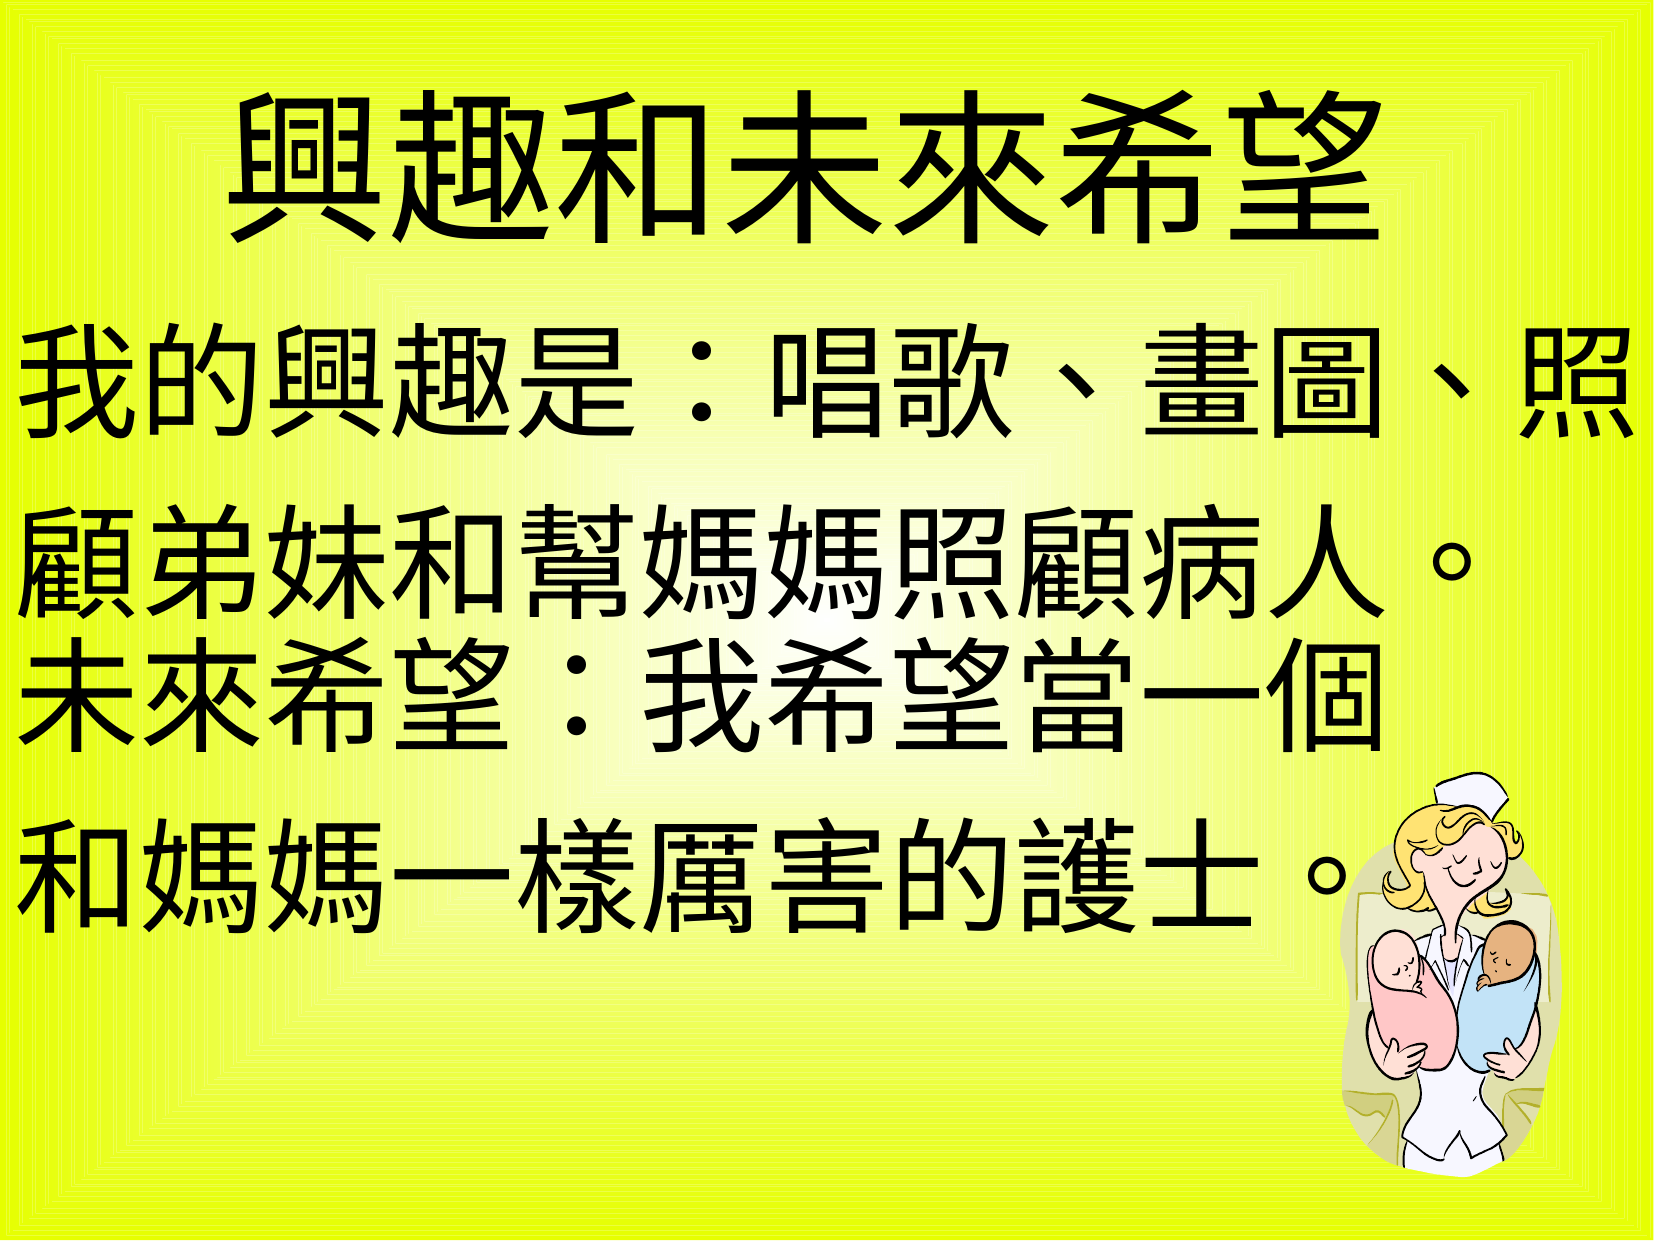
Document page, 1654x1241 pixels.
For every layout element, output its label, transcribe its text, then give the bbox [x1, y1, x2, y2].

text_box 未來希望：我希望當一個和媽媽一樣厲害的護士。 [0, 590, 1447, 1004]
text_box 興趣和未來希望 [206, 29, 1447, 245]
picture [1337, 767, 1565, 1182]
text_box 我的興趣是：唱歌、畫圖、照顧弟妹和幫媽媽照顧病人。 [0, 275, 1654, 591]
